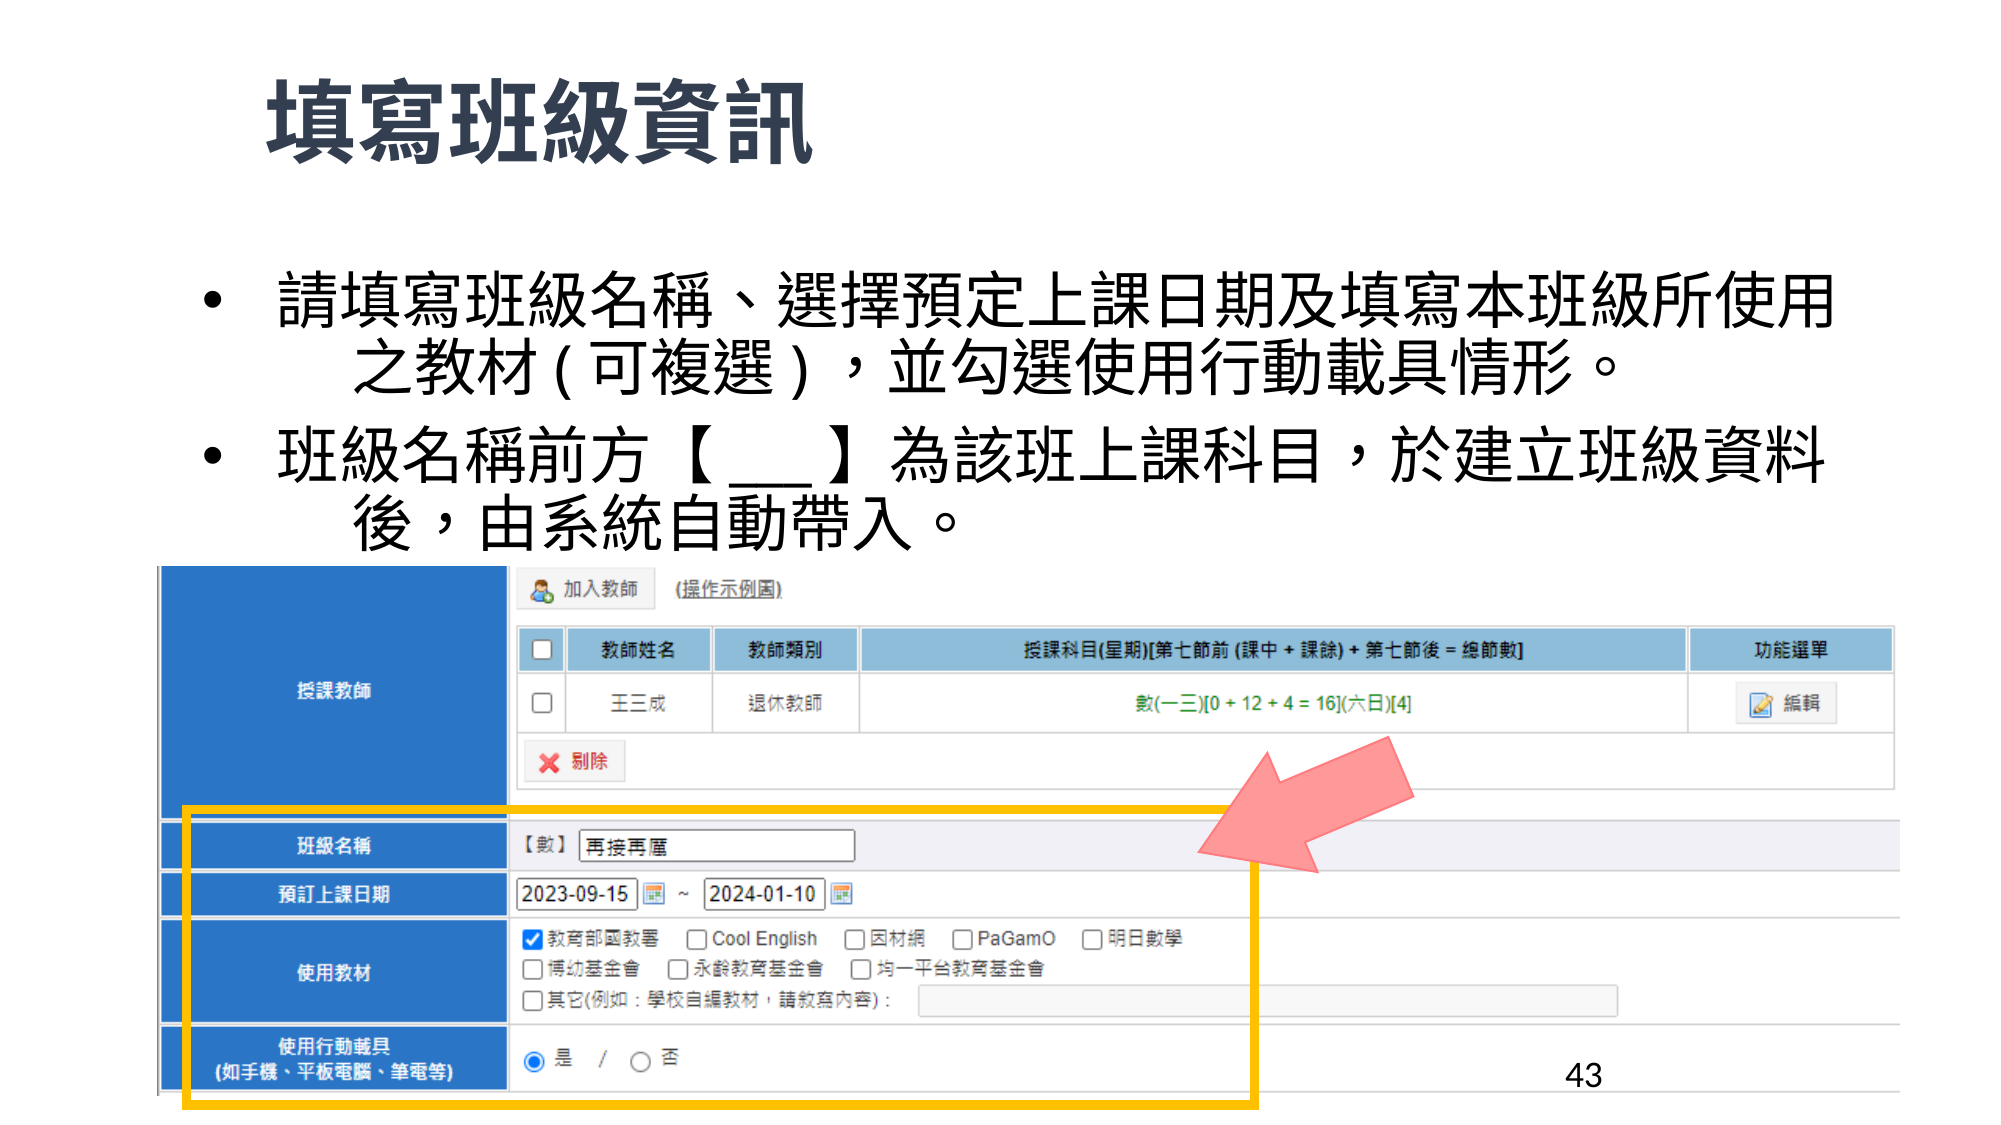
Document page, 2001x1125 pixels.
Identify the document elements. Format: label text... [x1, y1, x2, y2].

text_box [1550, 1042, 2000, 1103]
picture [191, 814, 1250, 1096]
subtitle 請填寫班級名稱、選擇預定上課日期及填寫本班級所使用之教材(可複選)，並勾選使用行動載具情形。 班級名稱前方【___】為該班上課科目，於建立班級資料後，由系統自動帶入。 [186, 261, 1900, 566]
text_box 填寫班級資訊 [250, 58, 831, 183]
text_box [1198, 737, 1414, 873]
picture [157, 567, 1900, 1096]
